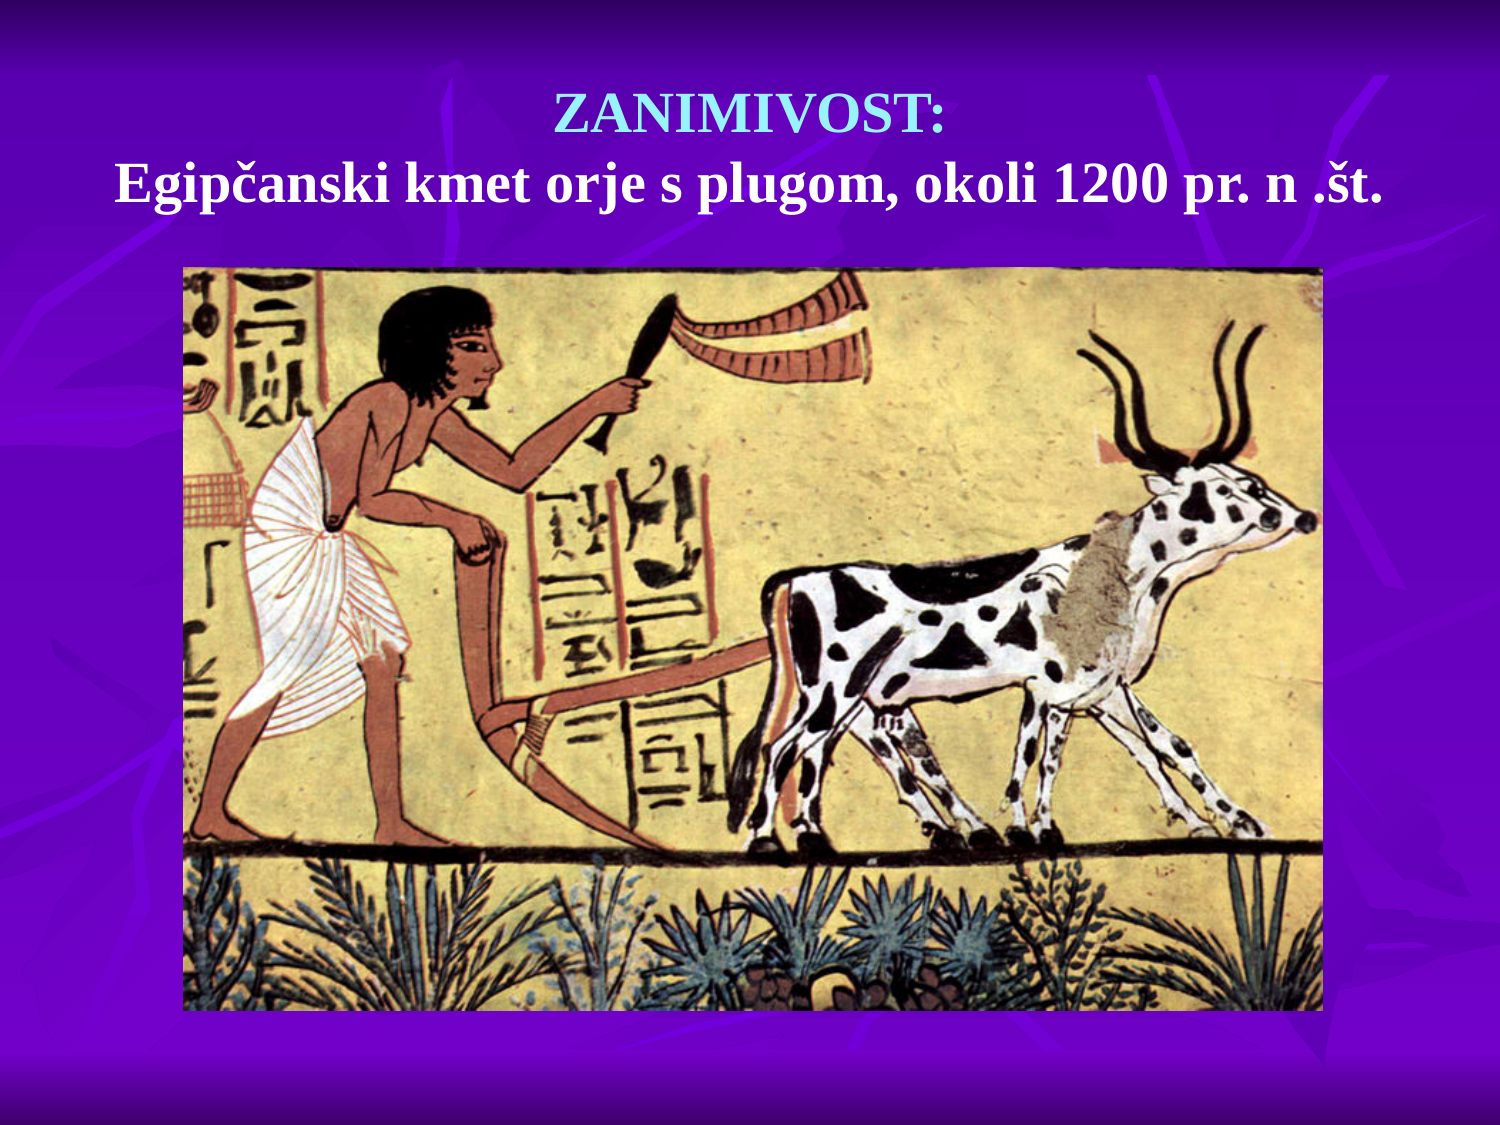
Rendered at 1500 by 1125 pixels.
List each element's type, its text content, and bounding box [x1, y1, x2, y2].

picture [183, 267, 1323, 1011]
title ZANIMIVOST: Egipčanski kmet orje s plugom, okoli 1200 pr. n .št. [75, 54, 1425, 234]
